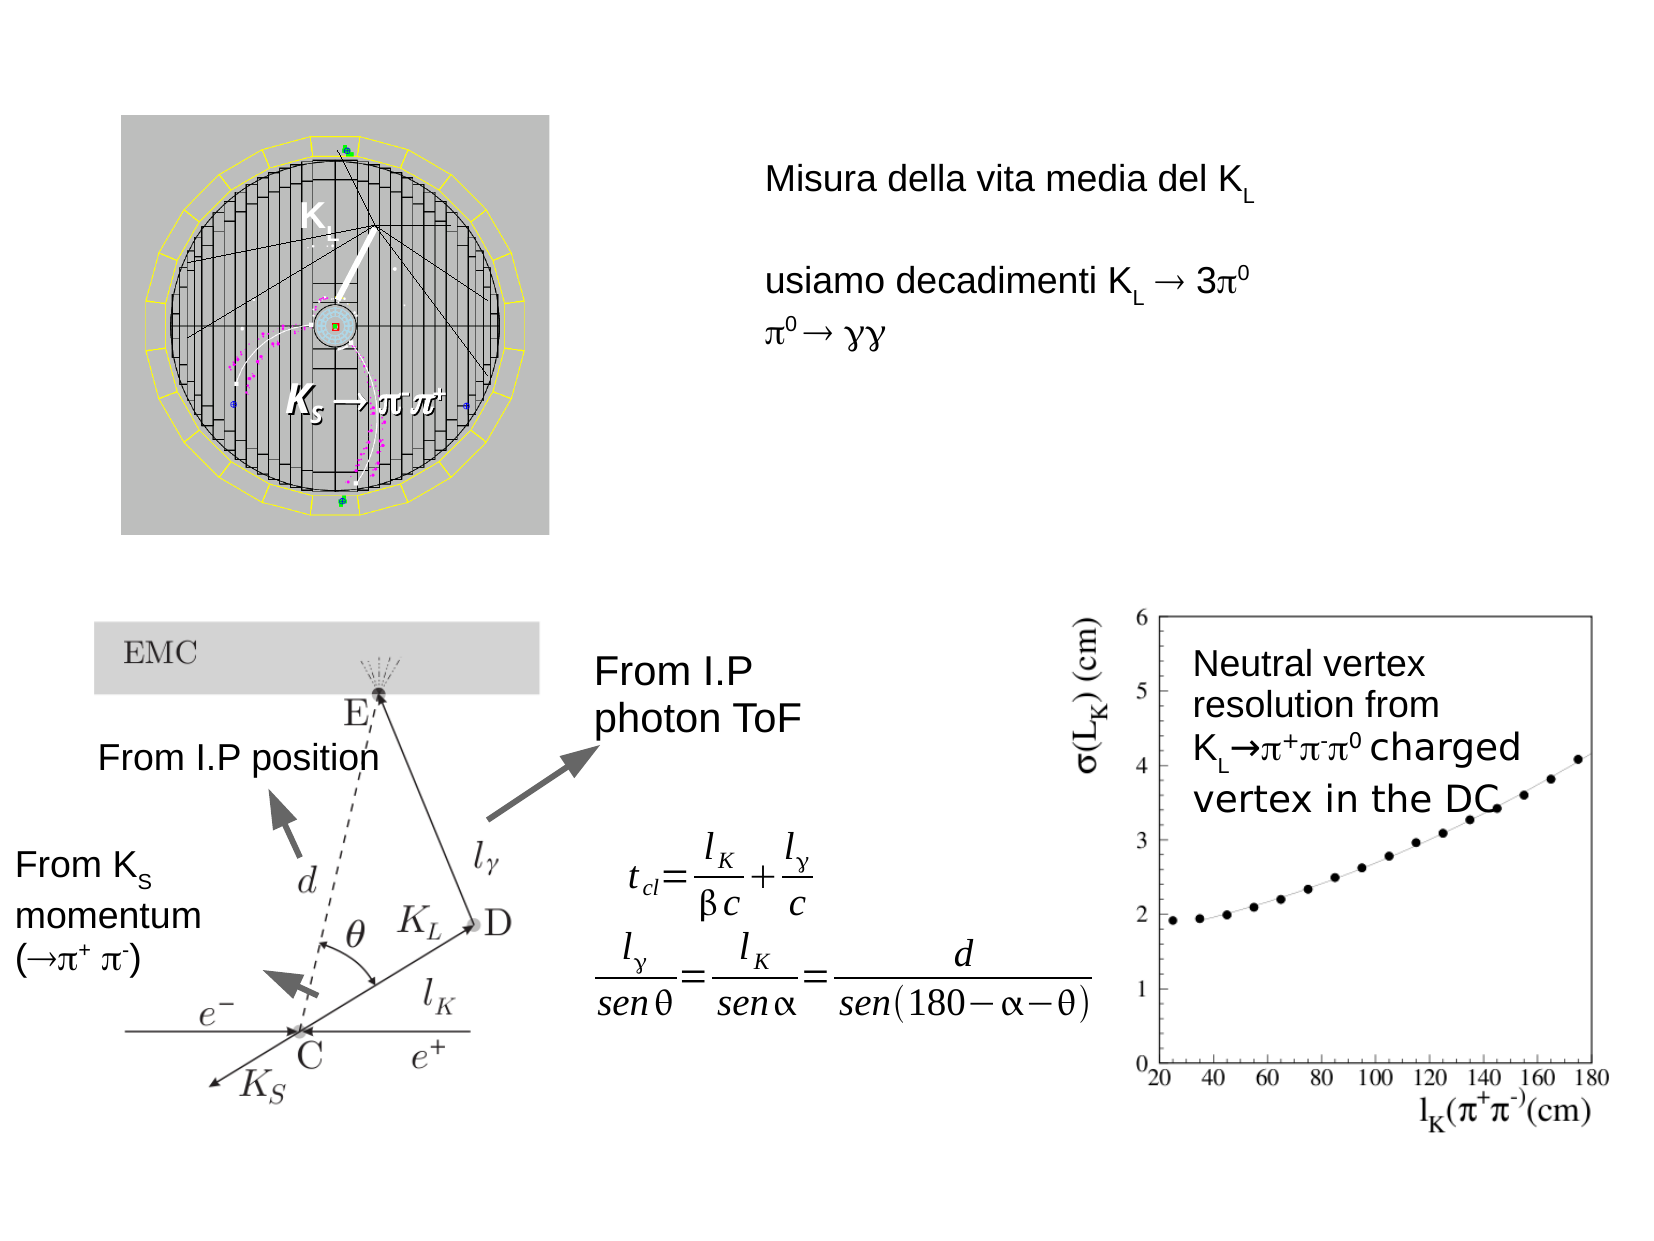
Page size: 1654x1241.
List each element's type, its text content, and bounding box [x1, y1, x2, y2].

text_box From I.P position [83, 729, 421, 787]
chart [618, 825, 825, 924]
text_box From I.P photon ToF [579, 640, 857, 749]
text_box From KS momentum (p+ p-) [0, 835, 293, 993]
text_box From I.P photon ToF [589, 749, 857, 761]
chart [582, 925, 1105, 1025]
text_box Neutral vertex resolution from KL→p+p-p0 charged vertex in the DC [1177, 634, 1597, 832]
text_box KS  p [269, 361, 462, 439]
text_box KL [284, 187, 397, 263]
text_box Misura della vita media del KL usiamo decadimenti KL  3p0 p0  gg [750, 150, 1613, 420]
text_box KL [361, 226, 397, 263]
picture [78, 601, 563, 1127]
picture [121, 115, 550, 535]
picture [1059, 588, 1624, 1152]
